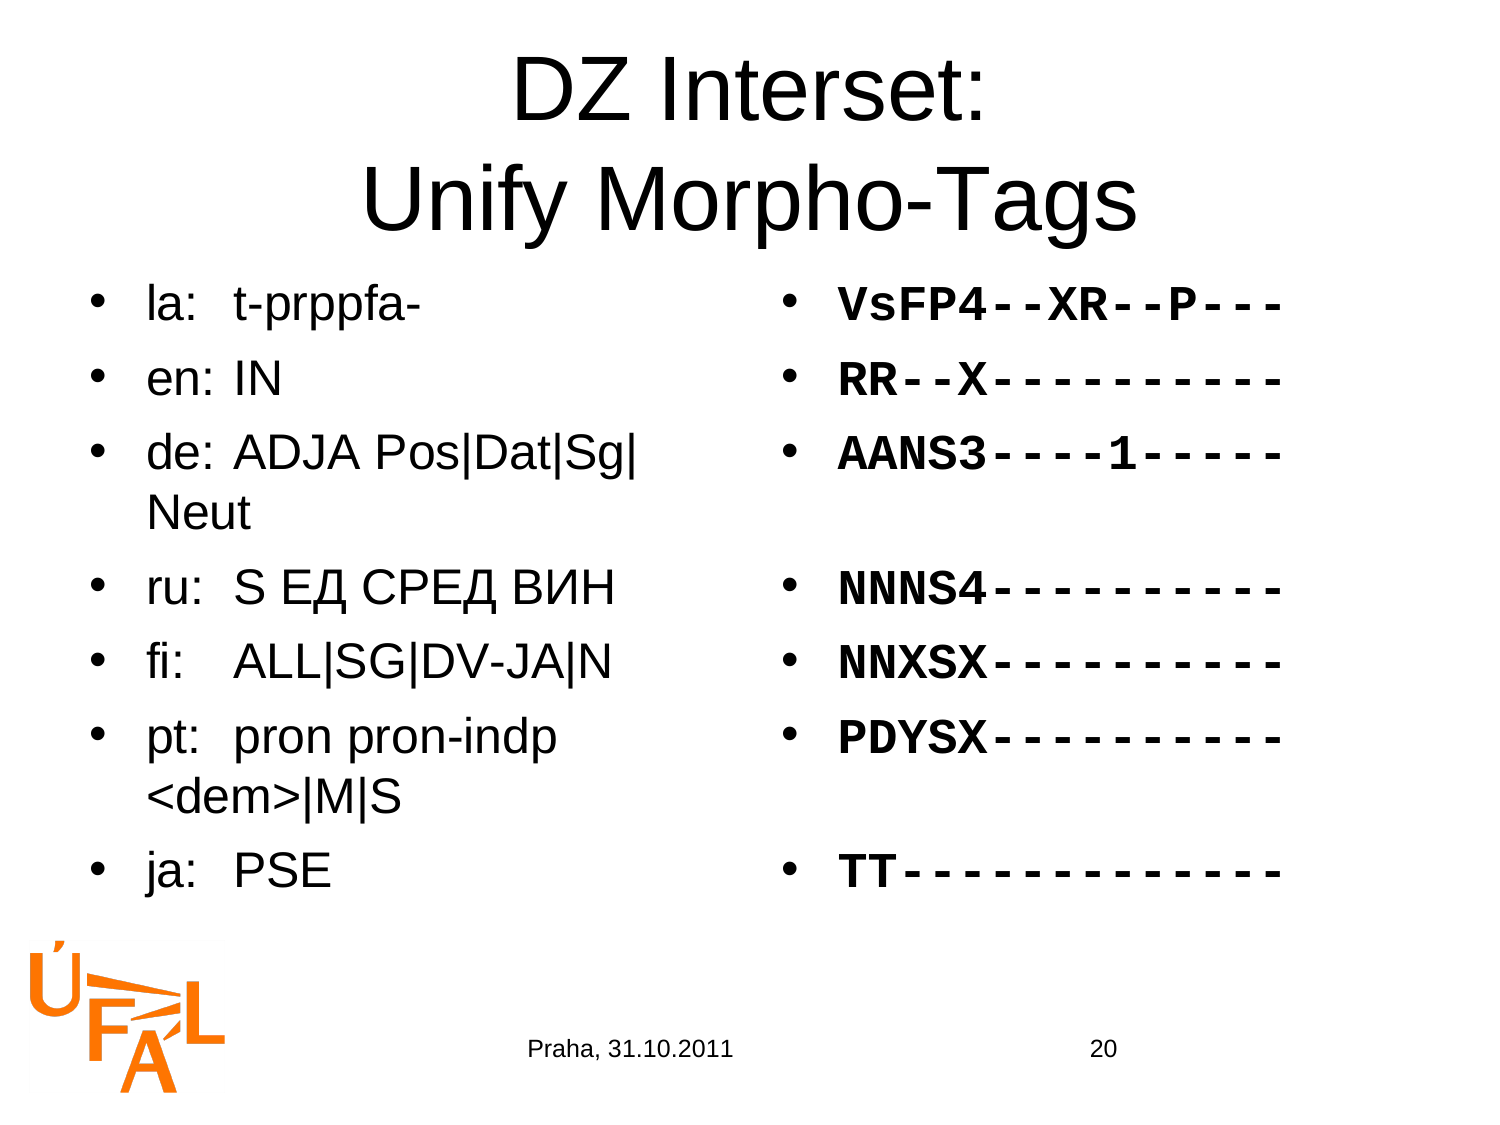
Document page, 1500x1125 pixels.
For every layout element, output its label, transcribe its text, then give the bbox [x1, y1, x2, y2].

picture [29, 940, 225, 1093]
list la: t-prppfa- en: IN de: ADJA Pos|Dat|Sg|Neut ru: S ЕД СРЕД ВИН fi: ALL|SG|DV-JA|N pt: pron pron-indp <dem>|M|S ja: PSE [75, 262, 734, 988]
list VsFP4--XR--P--- RR--X---------- AANS3----1----- NNNS4---------- NNXSX---------- PDYSX---------- TT------------- [766, 262, 1426, 988]
title DZ Interset: Unify Morpho-Tags [75, 14, 1426, 263]
